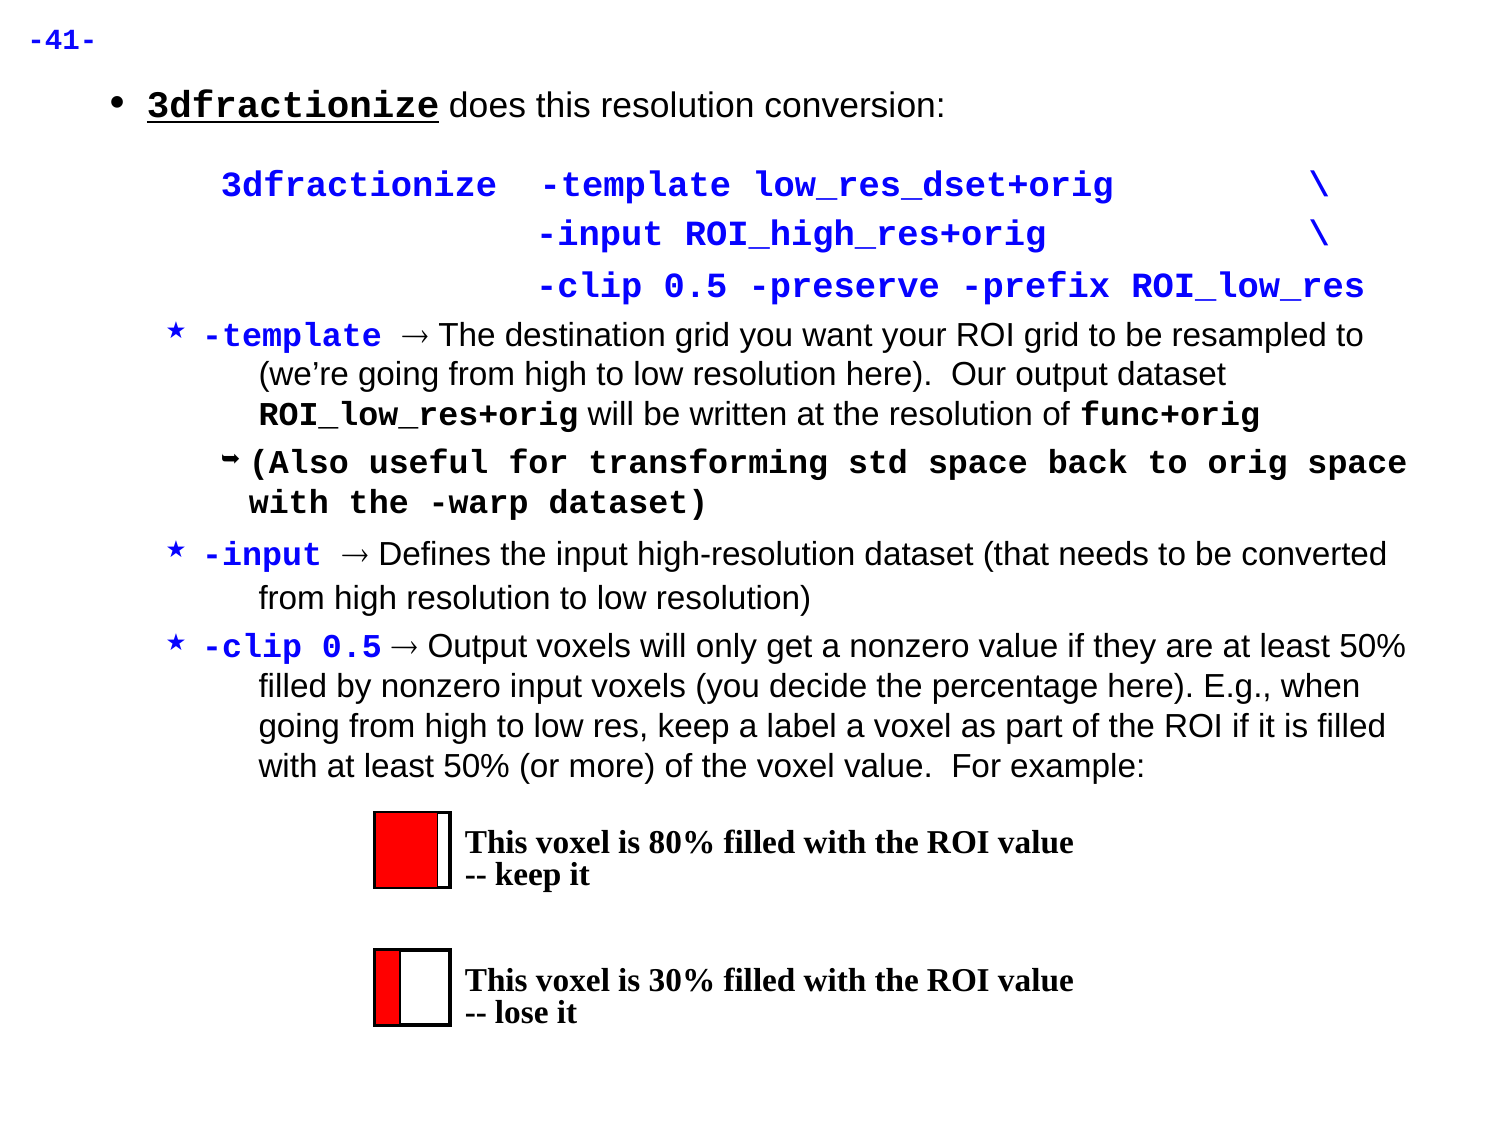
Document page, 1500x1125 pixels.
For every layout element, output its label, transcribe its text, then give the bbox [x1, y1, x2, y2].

list 3dfractionize does this resolution conversion: 3dfractionize -template low_res_dset+orig \ -input ROI_high_res+orig \ -clip 0.5 -preserve -prefix ROI_low_res -template  The destination grid you want your ROI grid to be resampled to (we’re going from high to low resolution here). Our output dataset ROI_low_res+orig will be written at the resolution of func+orig (Also useful for transforming std space back to orig space with the -warp dataset) -input  Defines the input high-resolution dataset (that needs to be converted from high resolution to low resolution) -clip 0.5  Output voxels will only get a nonzero value if they are at least 50% filled by nonzero input voxels (you decide the percentage here). E.g., when going from high to low res, keep a label a voxel as part of the ROI if it is filled with at least 50% (or more) of the voxel value. For example: [93, 72, 1432, 1023]
text_box [375, 812, 438, 888]
text_box [374, 950, 400, 1026]
text_box This voxel is 80% filled with the ROI value -- keep it [449, 820, 1101, 901]
text_box This voxel is 30% filled with the ROI value -- lose it [449, 958, 1101, 1038]
